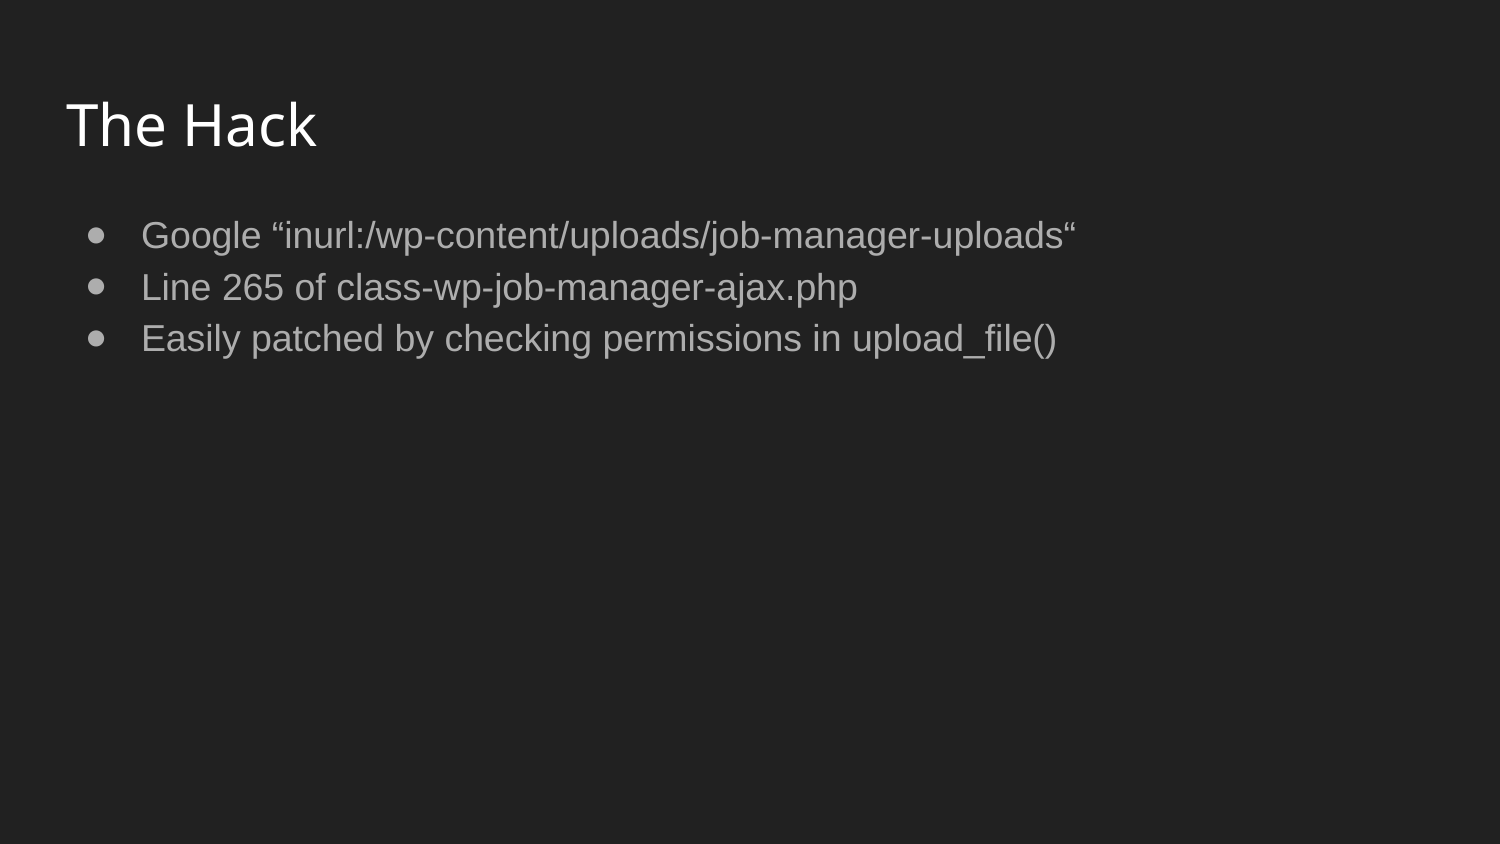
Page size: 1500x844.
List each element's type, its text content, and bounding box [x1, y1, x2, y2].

list Google “inurl:/wp-content/uploads/job-manager-uploads“ Line 265 of class-wp-job-manager-ajax.php Easily patched by checking permissions in upload_file() [51, 189, 1449, 750]
title The Hack [51, 72, 1449, 167]
